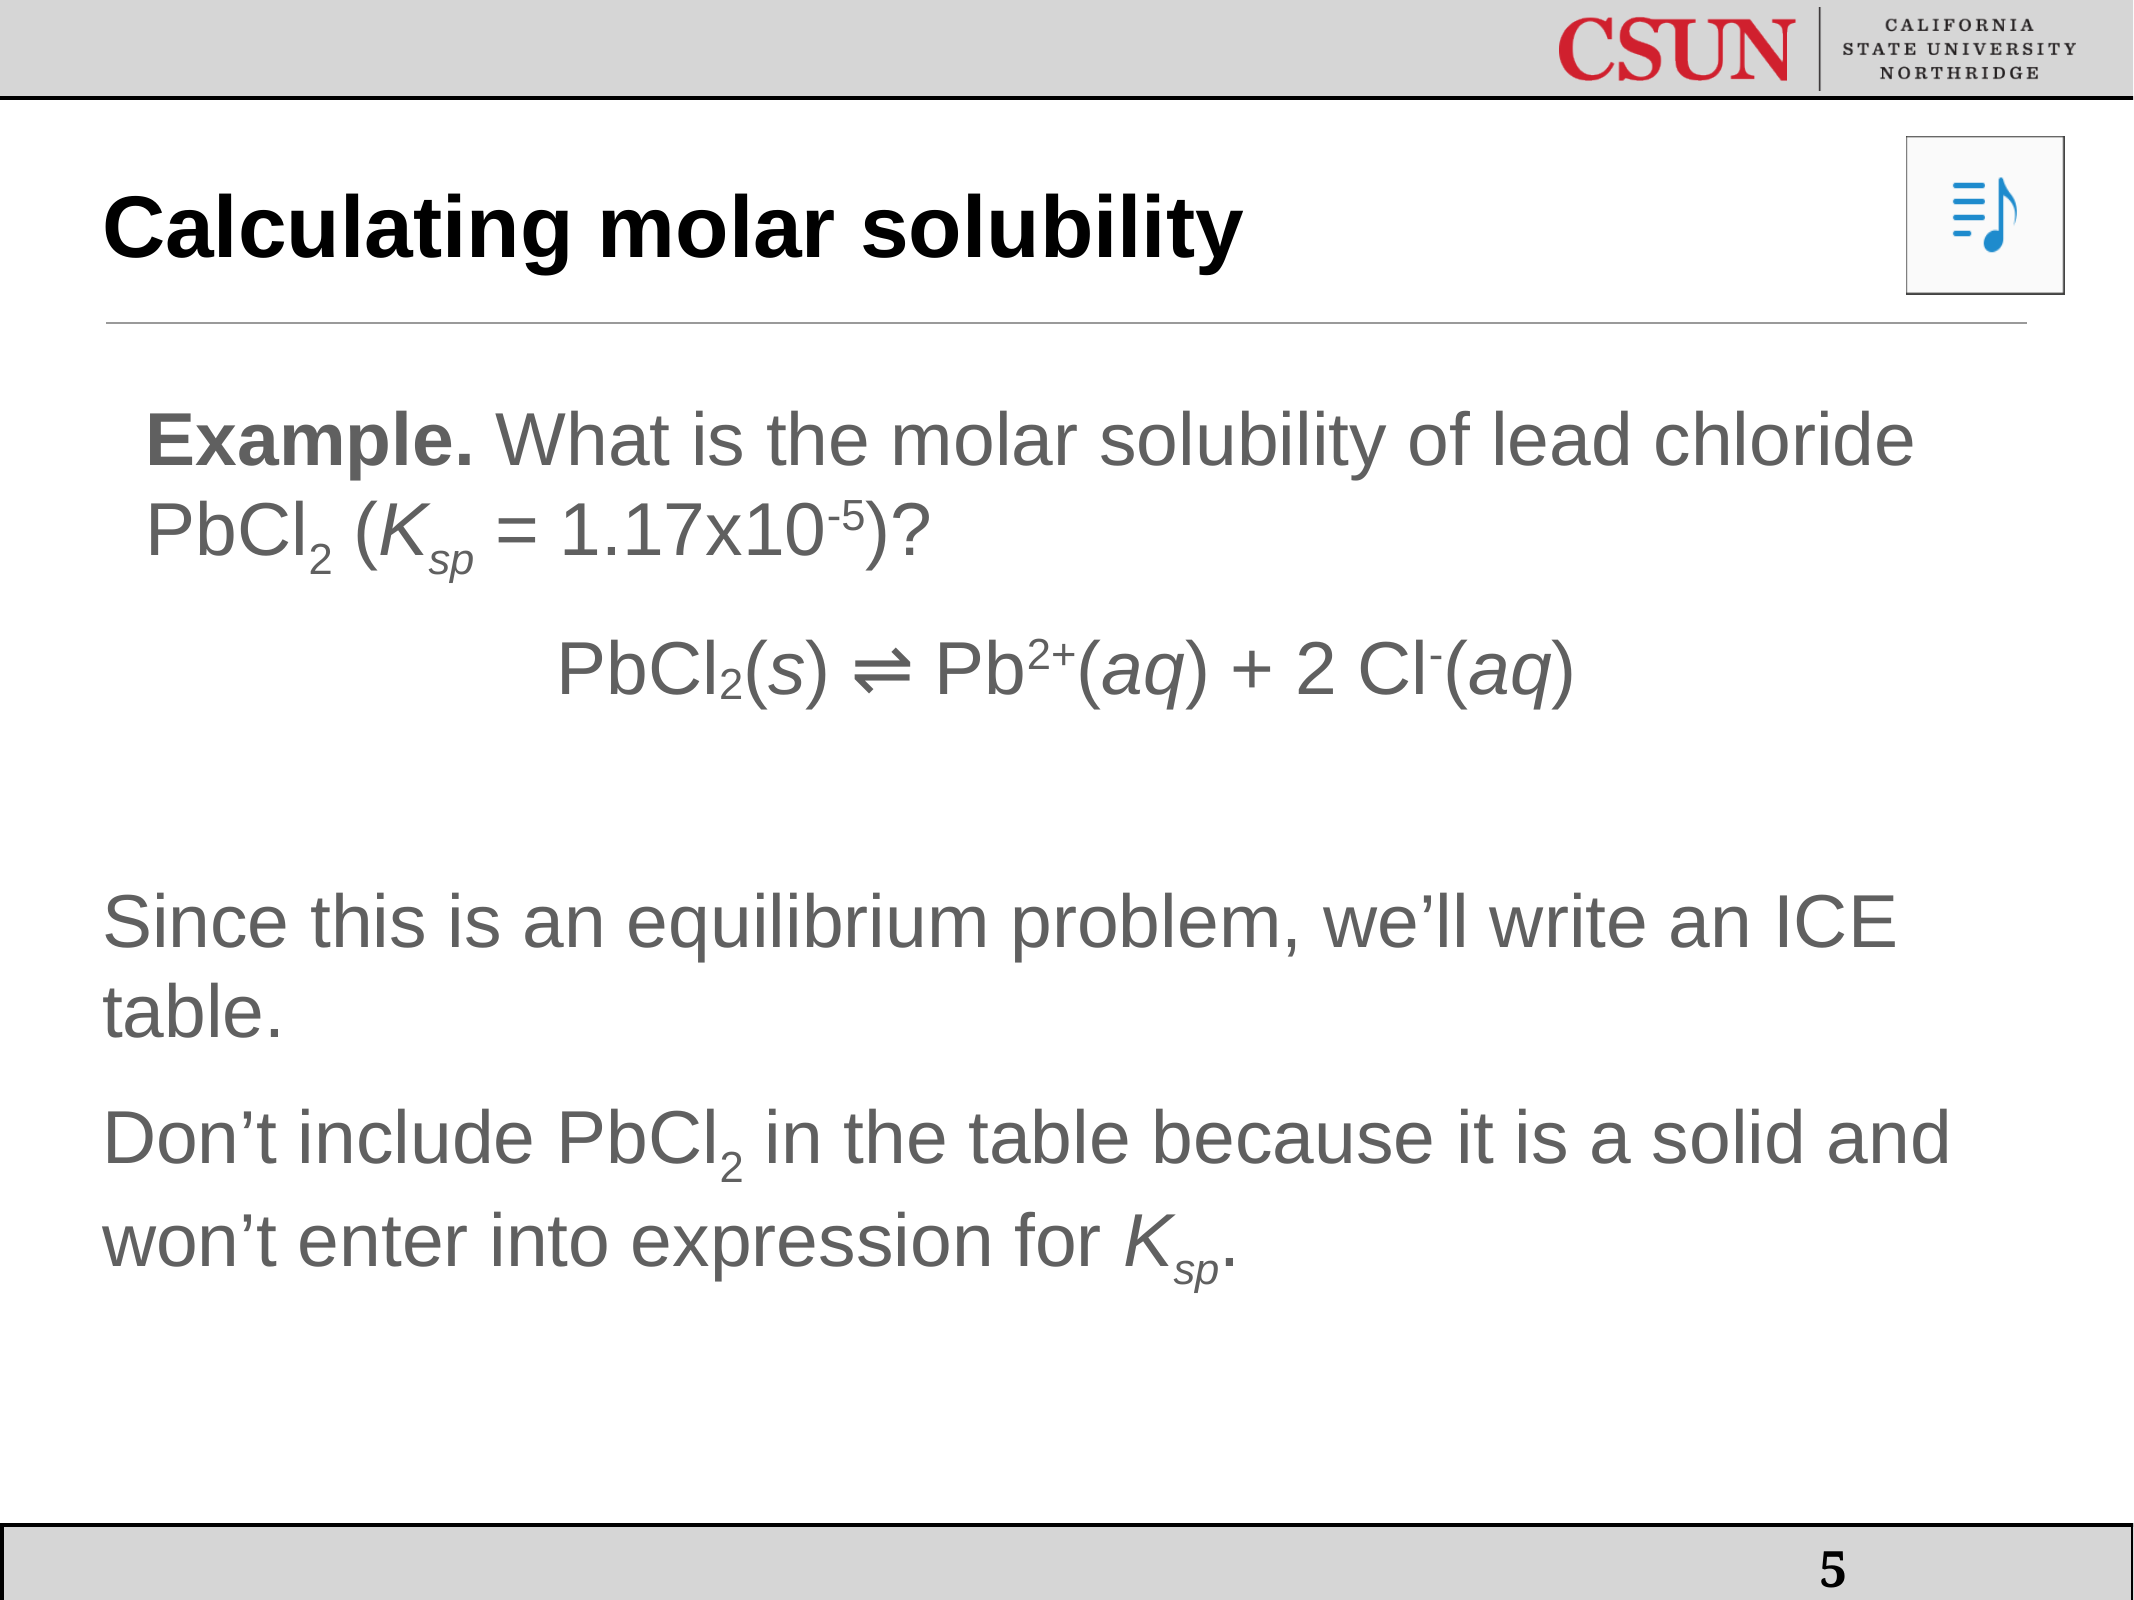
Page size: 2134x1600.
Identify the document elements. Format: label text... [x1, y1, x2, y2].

picture [1559, 7, 2076, 91]
list Example. What is the molar solubility of lead chloride PbCl2 (Ksp = 1.17x10-5)? PbCl2(s) ⇌ Pb2+(aq) + 2 Cl-(aq) Since this is an equilibrium problem, we’ll write an ICE table. Don’t include PbCl2 in the table because it is a solid and won’t enter into expression for Ksp. [93, 382, 2040, 1460]
title Calculating molar solubility [93, 104, 2040, 284]
text_box [1905, 135, 2066, 296]
